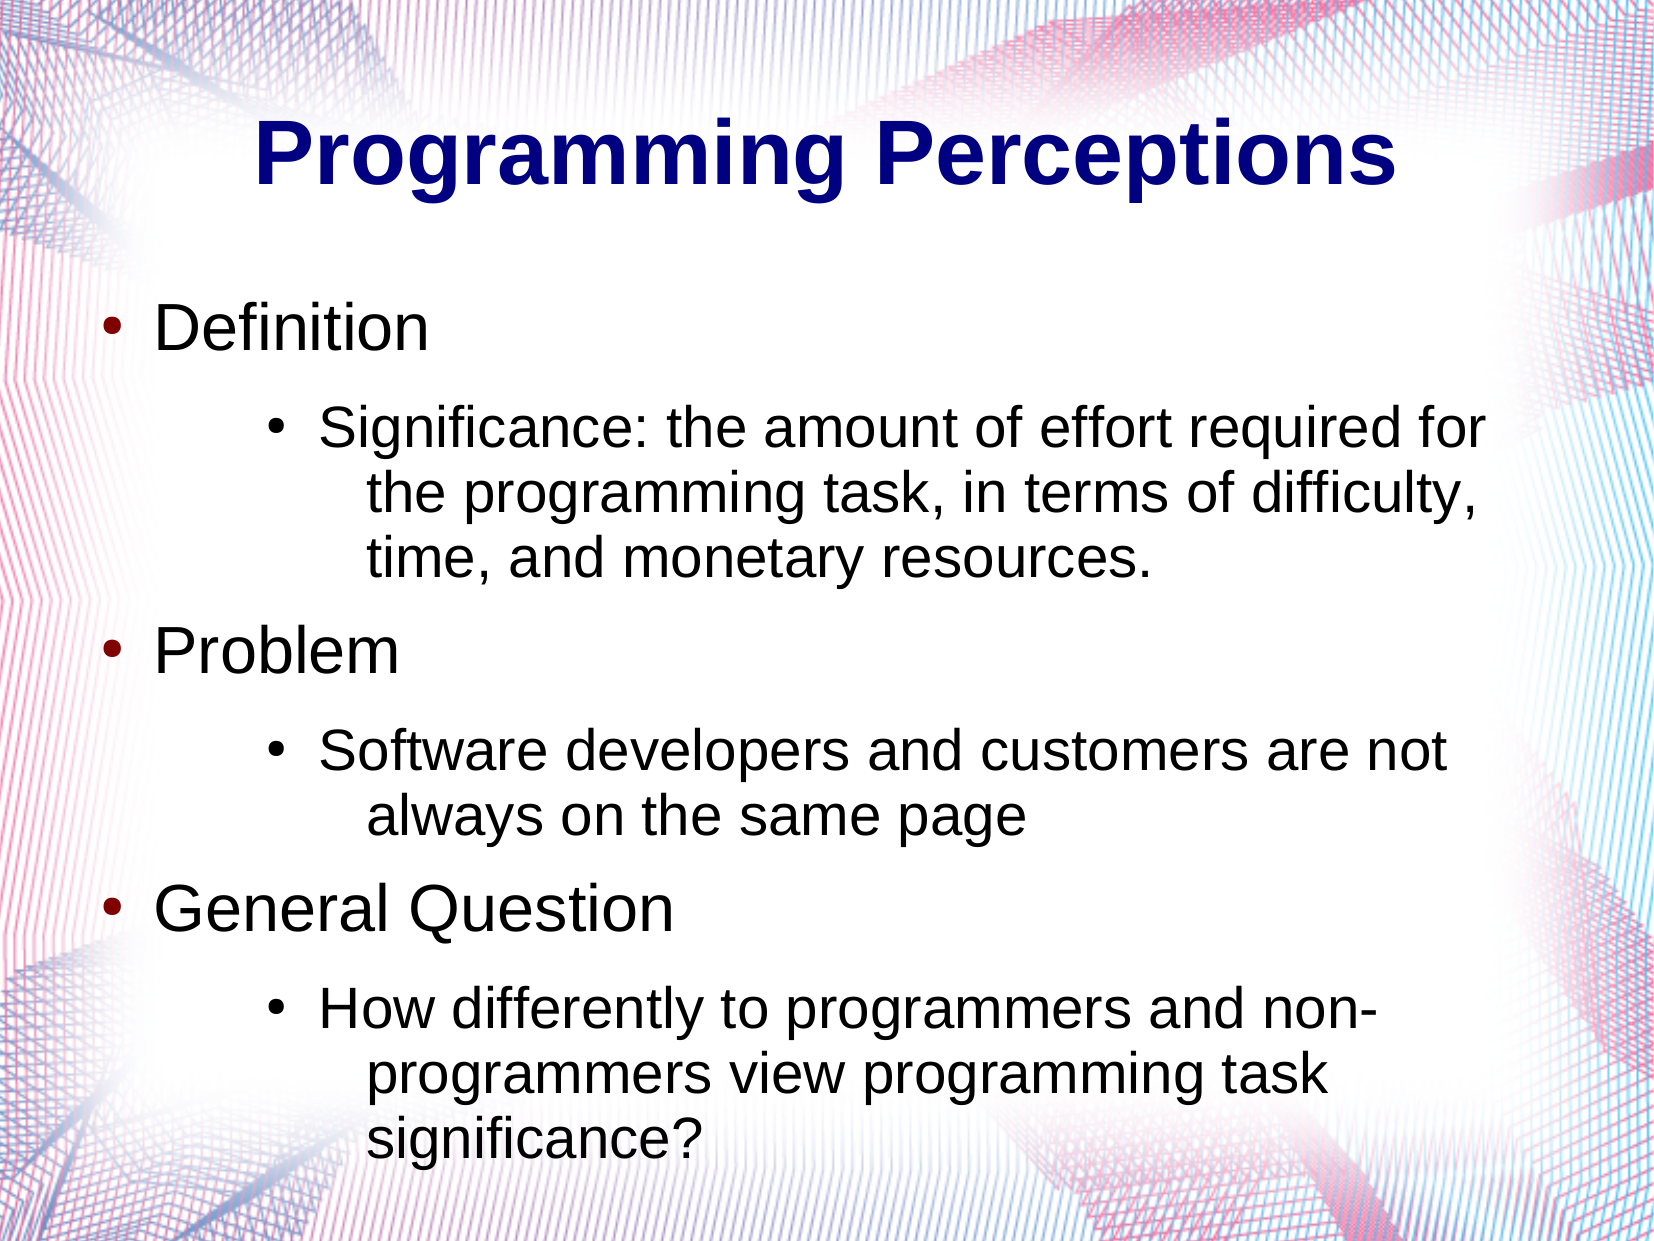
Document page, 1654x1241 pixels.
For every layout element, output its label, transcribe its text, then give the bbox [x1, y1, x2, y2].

picture [0, 0, 1654, 1241]
list Definition Significance: the amount of effort required for the programming task, in terms of difficulty, time, and monetary resources. Problem Software developers and customers are not always on the same page General Question How differently to programmers and non-programmers view programming task significance? [82, 290, 1571, 1169]
title Programming Perceptions [82, 49, 1571, 257]
